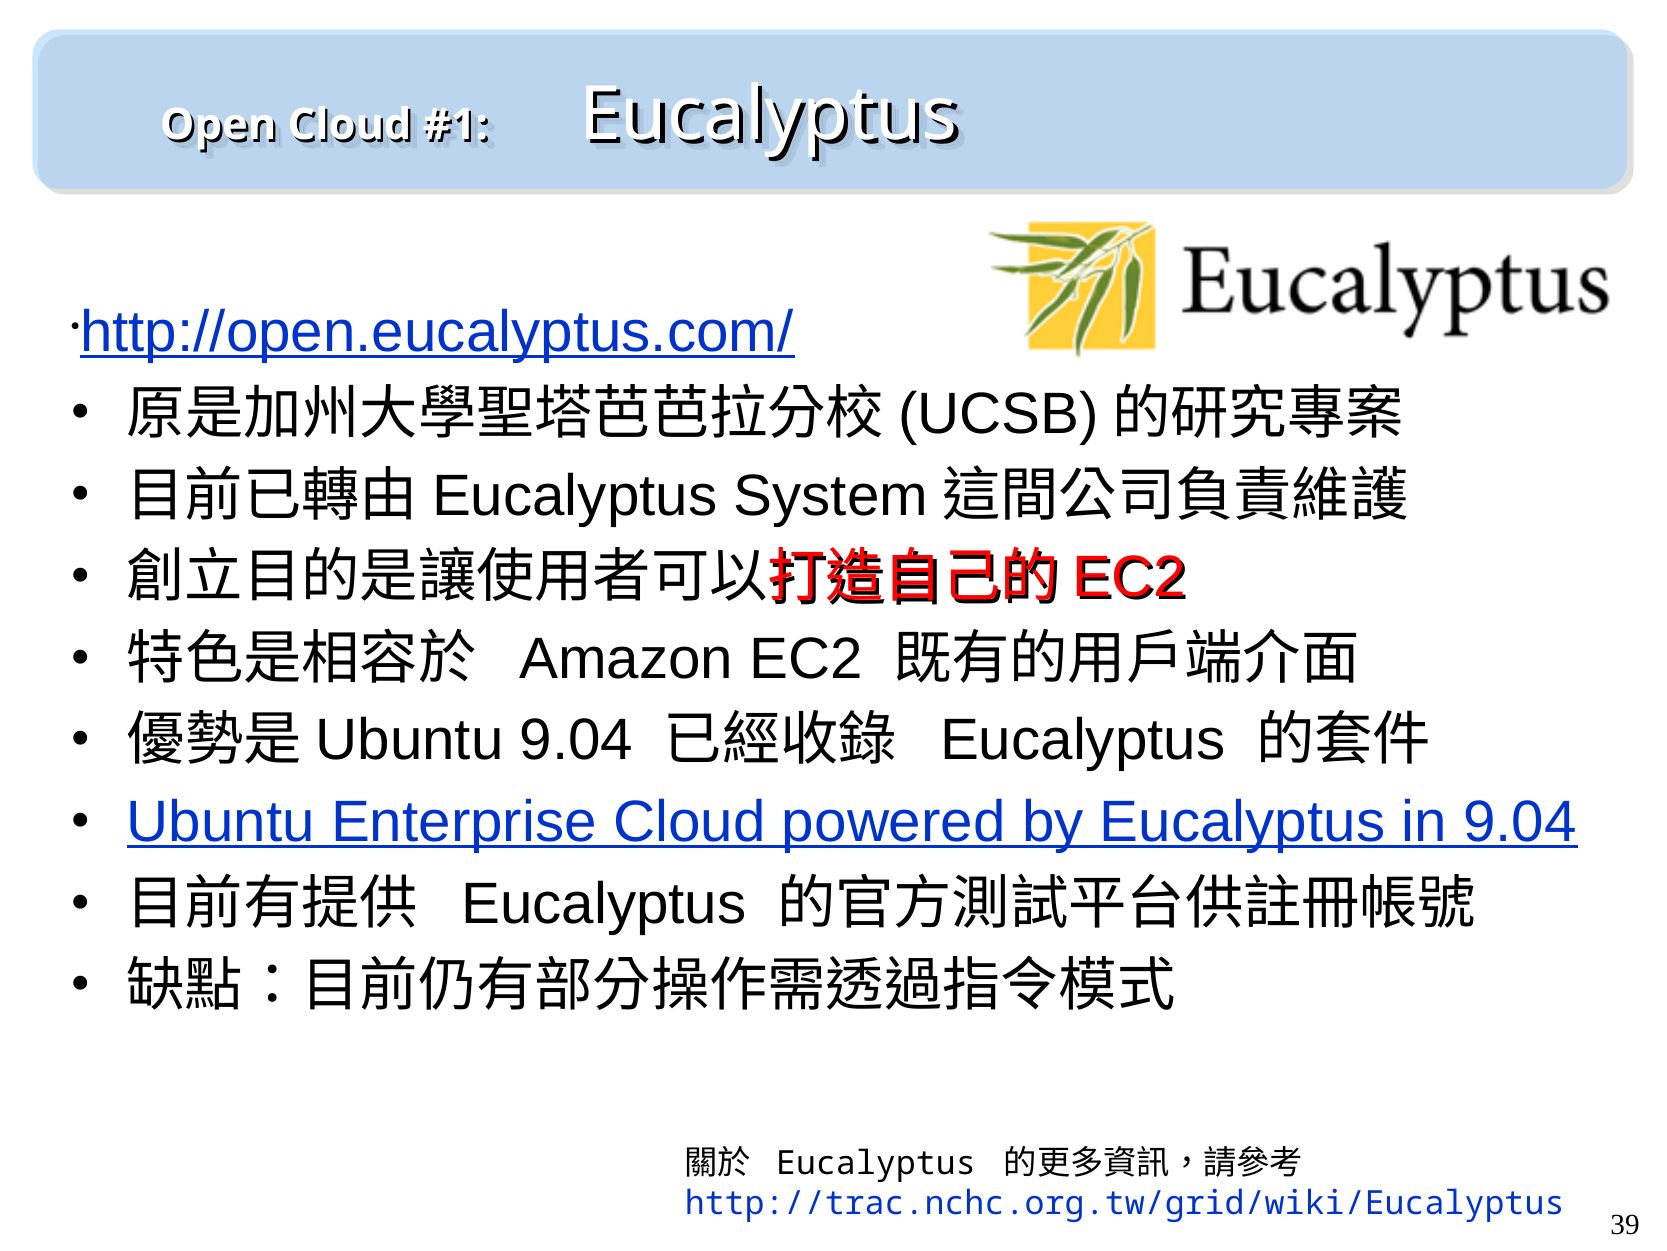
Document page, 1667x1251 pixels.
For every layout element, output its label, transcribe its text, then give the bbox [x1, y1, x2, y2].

text_box http://open.eucalyptus.com/ 原是加州大學聖塔芭芭拉分校(UCSB)的研究專案 目前已轉由Eucalyptus System這間公司負責維護 創立目的是讓使用者可以打造自己的EC2 特色是相容於 Amazon EC2 既有的用戶端介面 優勢是Ubuntu 9.04 已經收錄 Eucalyptus 的套件 Ubuntu Enterprise Cloud powered by Eucalyptus in 9.04 目前有提供 Eucalyptus 的官方測試平台供註冊帳號 缺點：目前仍有部分操作需透過指令模式 [70, 295, 1636, 1119]
text_box 關於 Eucalyptus 的更多資訊，請參考 http://trac.nchc.org.tw/grid/wiki/Eucalyptus [664, 1127, 1642, 1235]
picture [987, 220, 1612, 295]
text_box Open Cloud #1: Eucalyptus [32, 29, 1628, 189]
